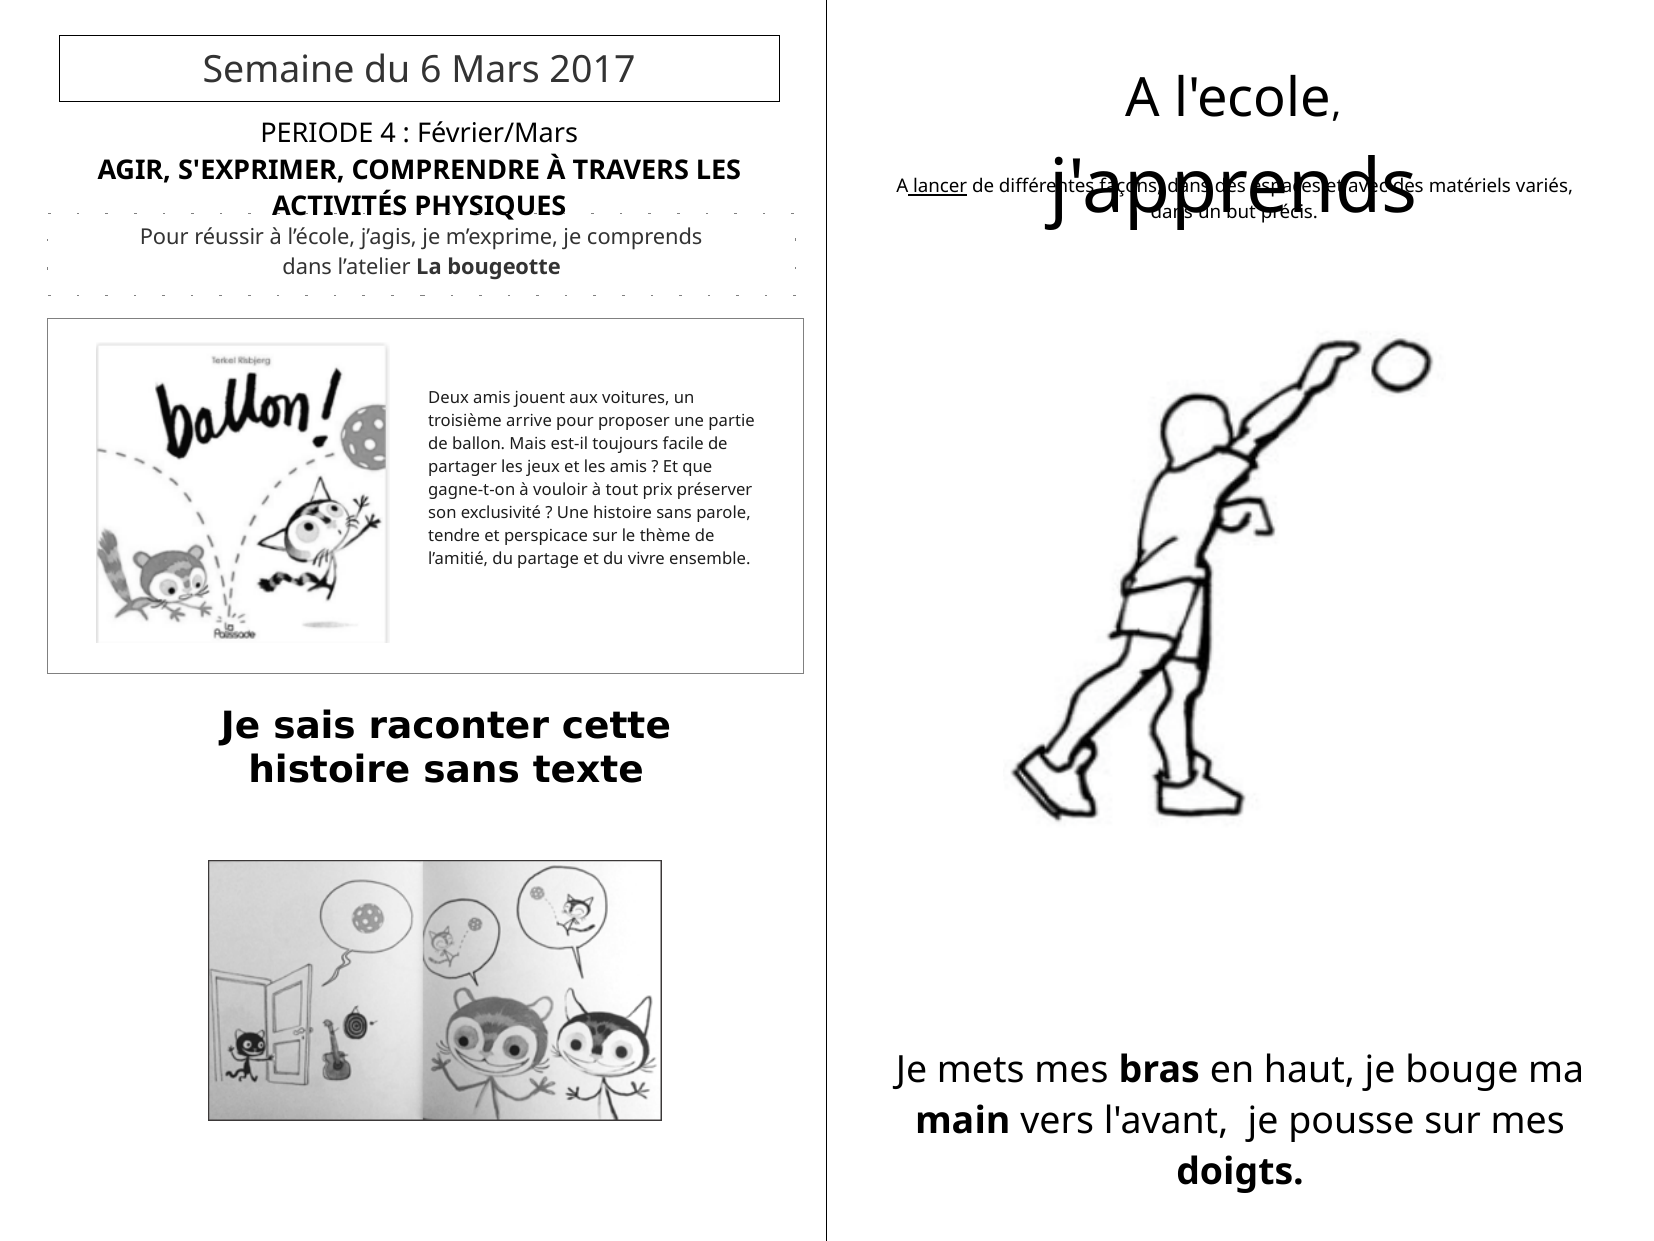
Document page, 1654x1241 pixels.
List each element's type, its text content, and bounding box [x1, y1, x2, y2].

picture [1003, 307, 1446, 839]
text_box [45, 696, 815, 861]
text_box Je sais raconter cette histoire sans texte [195, 696, 697, 799]
text_box A lancer de différentes façons, dans des espaces et avec des matériels variés, dans un but précis. [874, 165, 1595, 225]
text_box Deux amis jouent aux voitures, un troisième arrive pour proposer une partie de ballon. Mais est-il toujours facile de partager les jeux et les amis ? Et que gagne-t-on à vouloir à tout prix préserver son exclusivité ? Une histoire sans parole, tendre et perspicace sur le thème de l’amitié, du partage et du vivre ensemble. [413, 377, 780, 640]
text_box PERIODE 4 : Février/Mars AGIR, S'EXPRIMER, COMPRENDRE À TRAVERS LES ACTIVITÉS PHYSIQUES [82, 106, 756, 213]
text_box Je mets mes bras en haut, je bouge ma main vers l'avant, je pousse sur mes doigts. [874, 1035, 1607, 1163]
picture [96, 342, 390, 643]
picture [208, 860, 662, 1121]
text_box Semaine du 6 Mars 2017 [59, 35, 780, 102]
text_box A l'ecole, j'apprends [1026, 50, 1441, 154]
text_box Pour réussir à l’école, j’agis, je m’exprime, je comprends dans l’atelier La bougeotte [47, 213, 796, 296]
